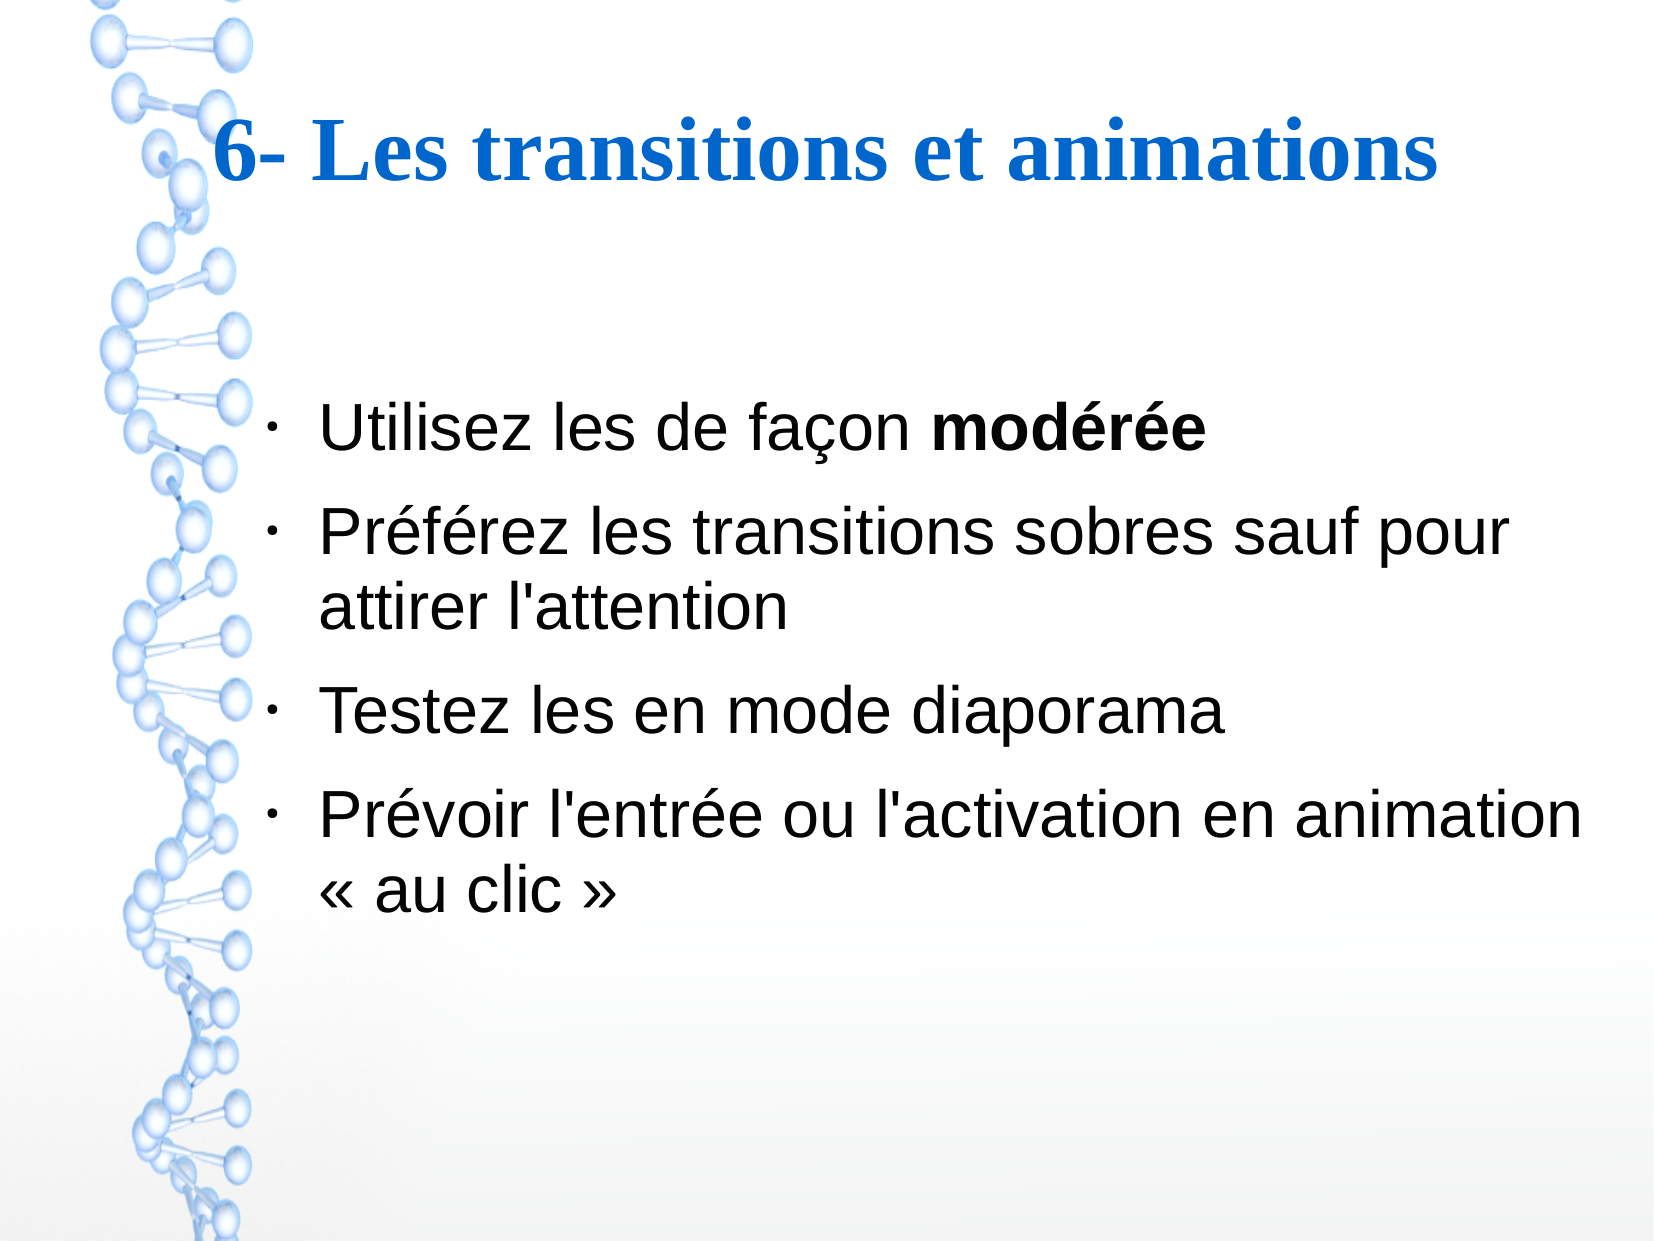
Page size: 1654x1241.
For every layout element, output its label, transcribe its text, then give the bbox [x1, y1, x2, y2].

title 6- Les transitions et animations [162, 47, 1492, 252]
list Utilisez les de façon modérée Préférez les transitions sobres sauf pour attirer l'attention Testez les en mode diaporama Prévoir l'entrée ou l'activation en animation « au clic » [248, 389, 1607, 1109]
picture [0, 0, 1654, 1241]
